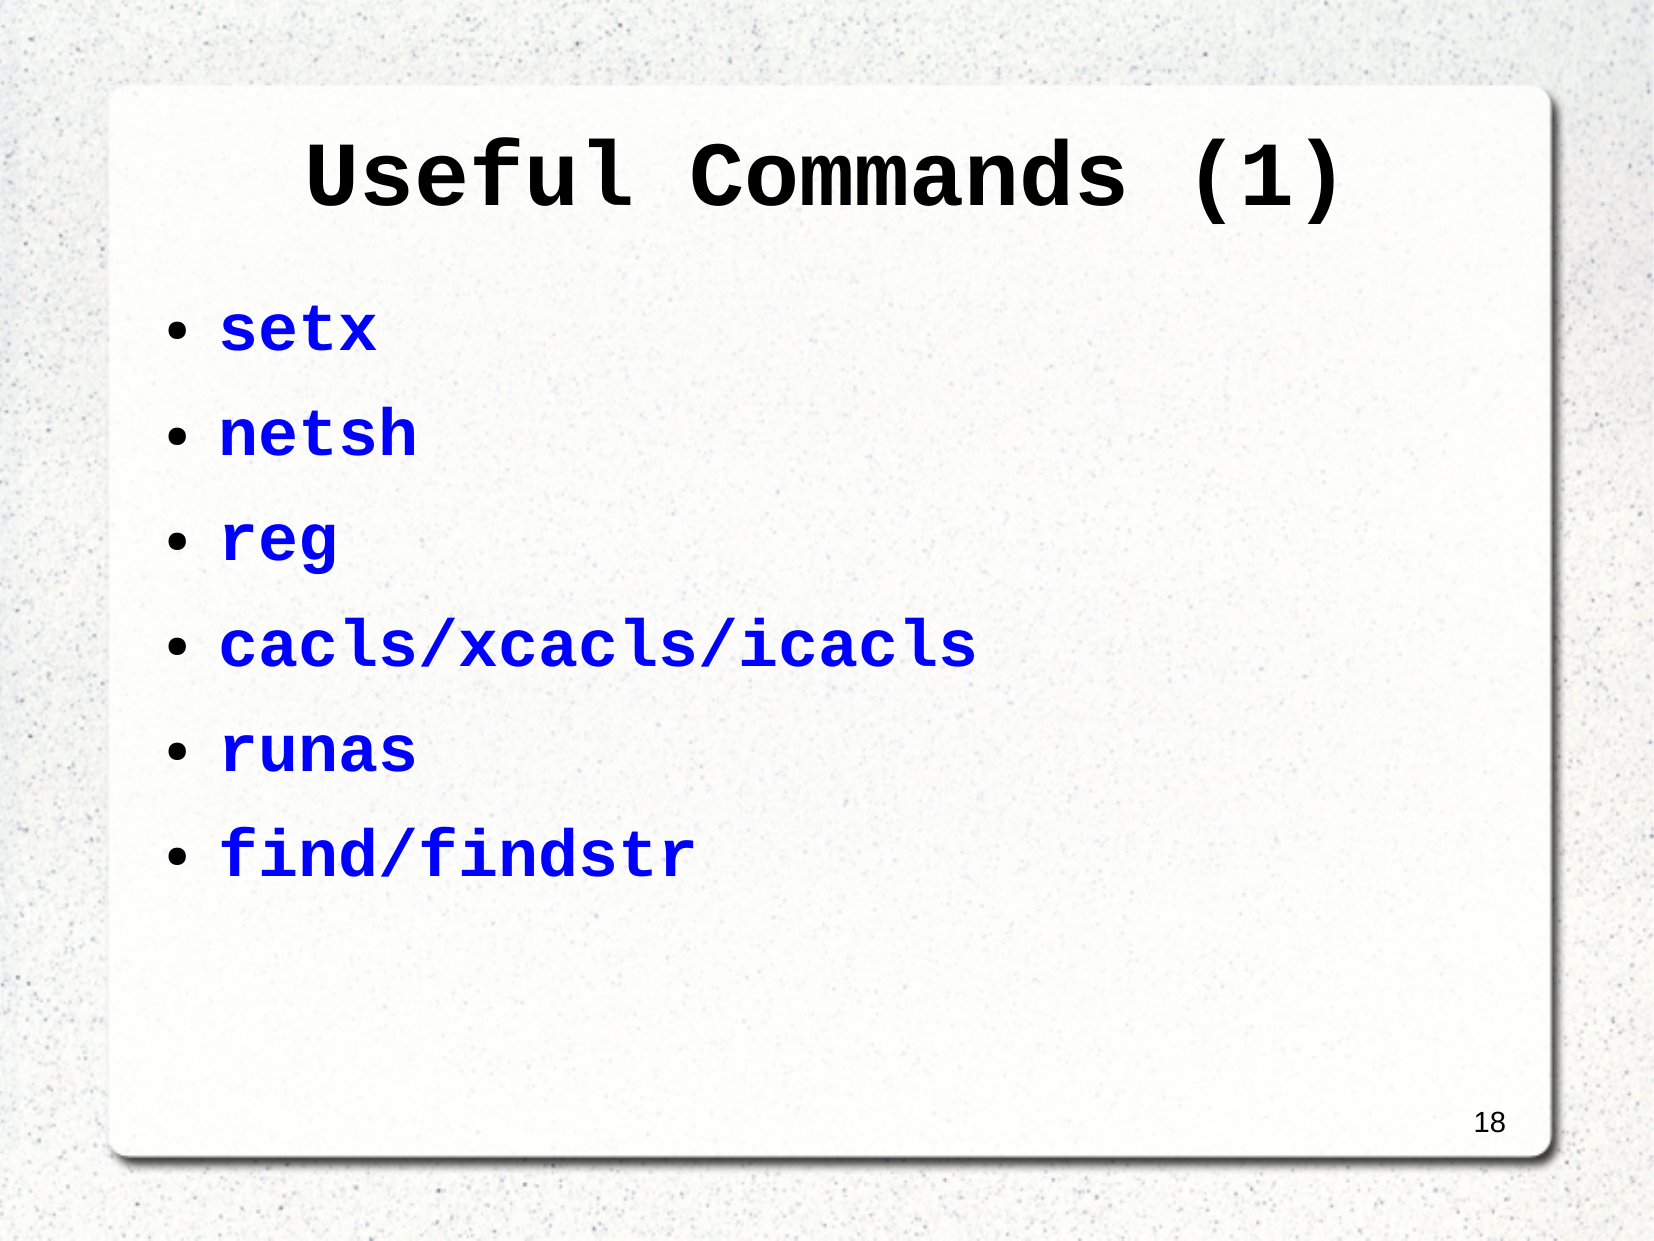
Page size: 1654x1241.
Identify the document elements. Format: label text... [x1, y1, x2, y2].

list setx netsh reg cacls/xcacls/icacls runas find/findstr [147, 295, 1506, 1114]
picture [0, 0, 1654, 1241]
title Useful Commands (1) [118, 96, 1536, 266]
